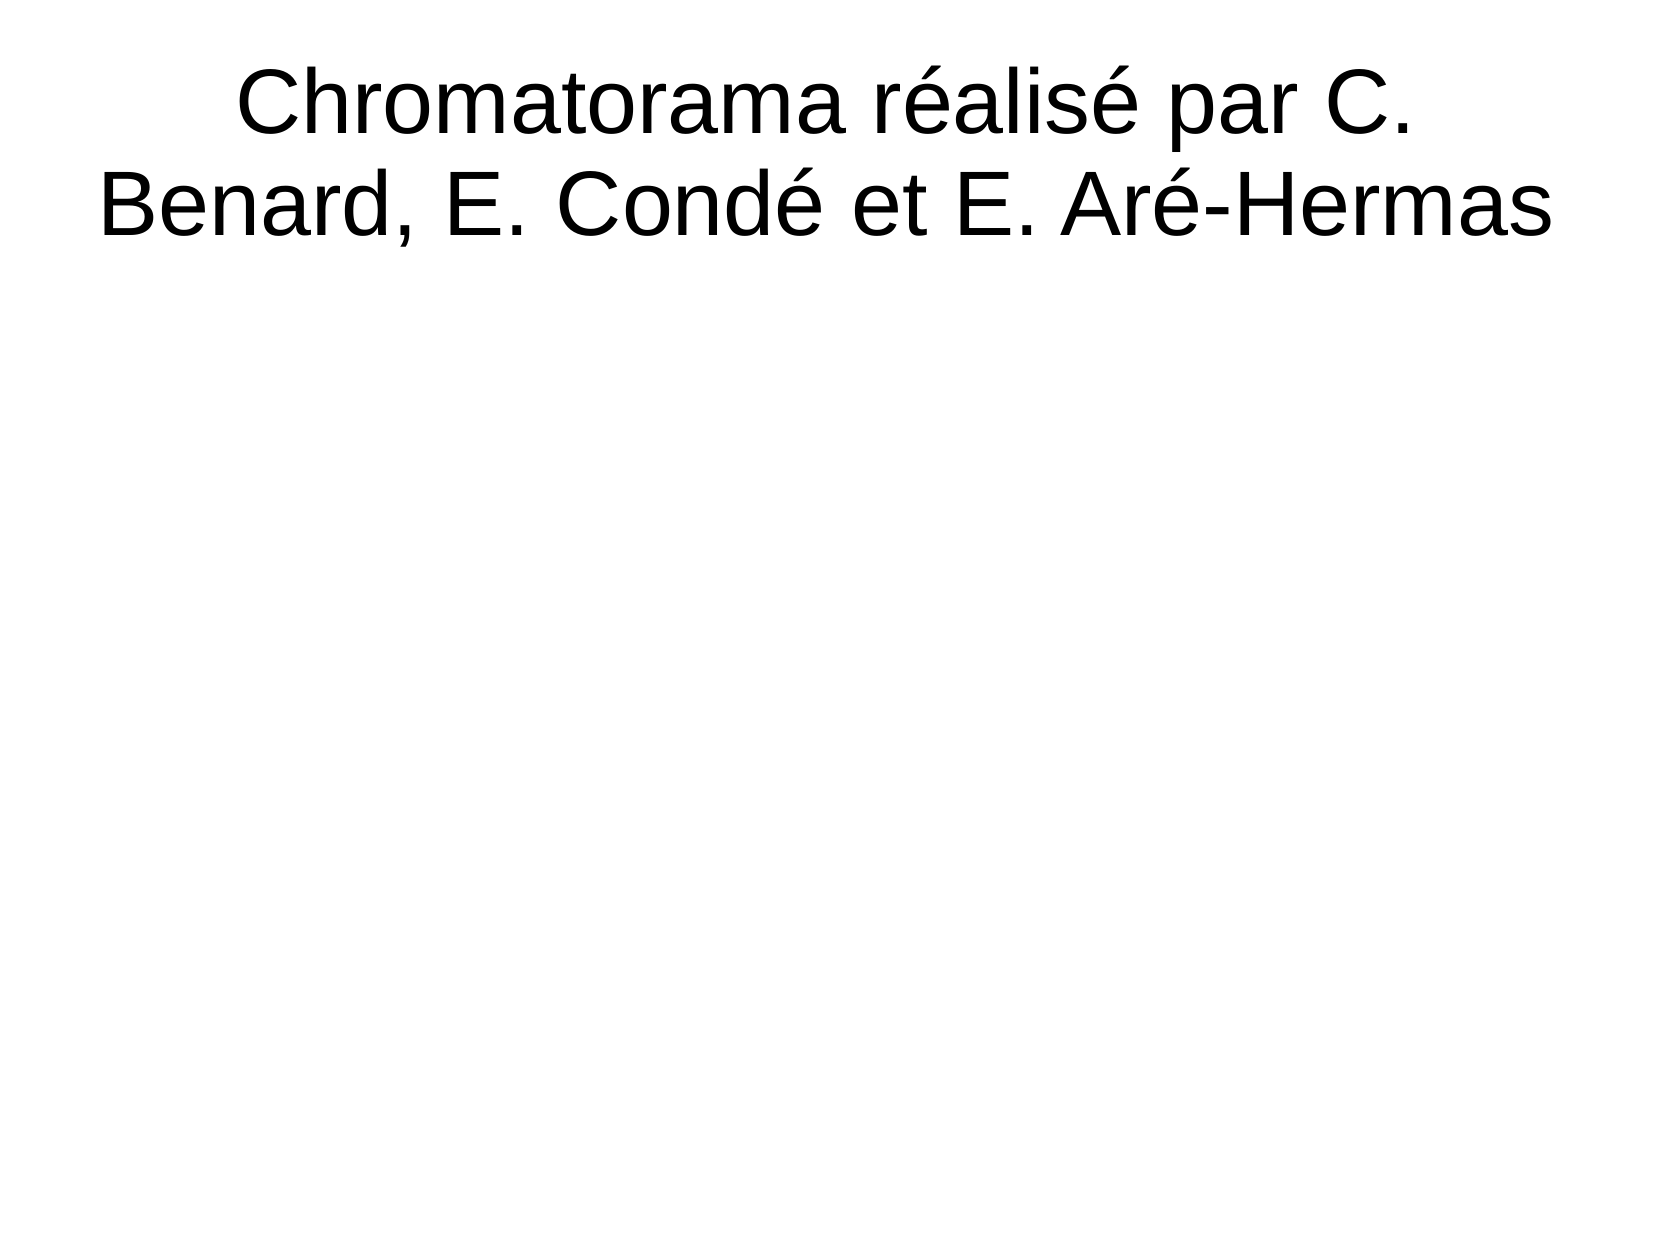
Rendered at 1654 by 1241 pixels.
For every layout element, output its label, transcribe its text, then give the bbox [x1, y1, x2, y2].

title Chromatorama réalisé par C. Benard, E. Condé et E. Aré-Hermas [82, 49, 1571, 257]
